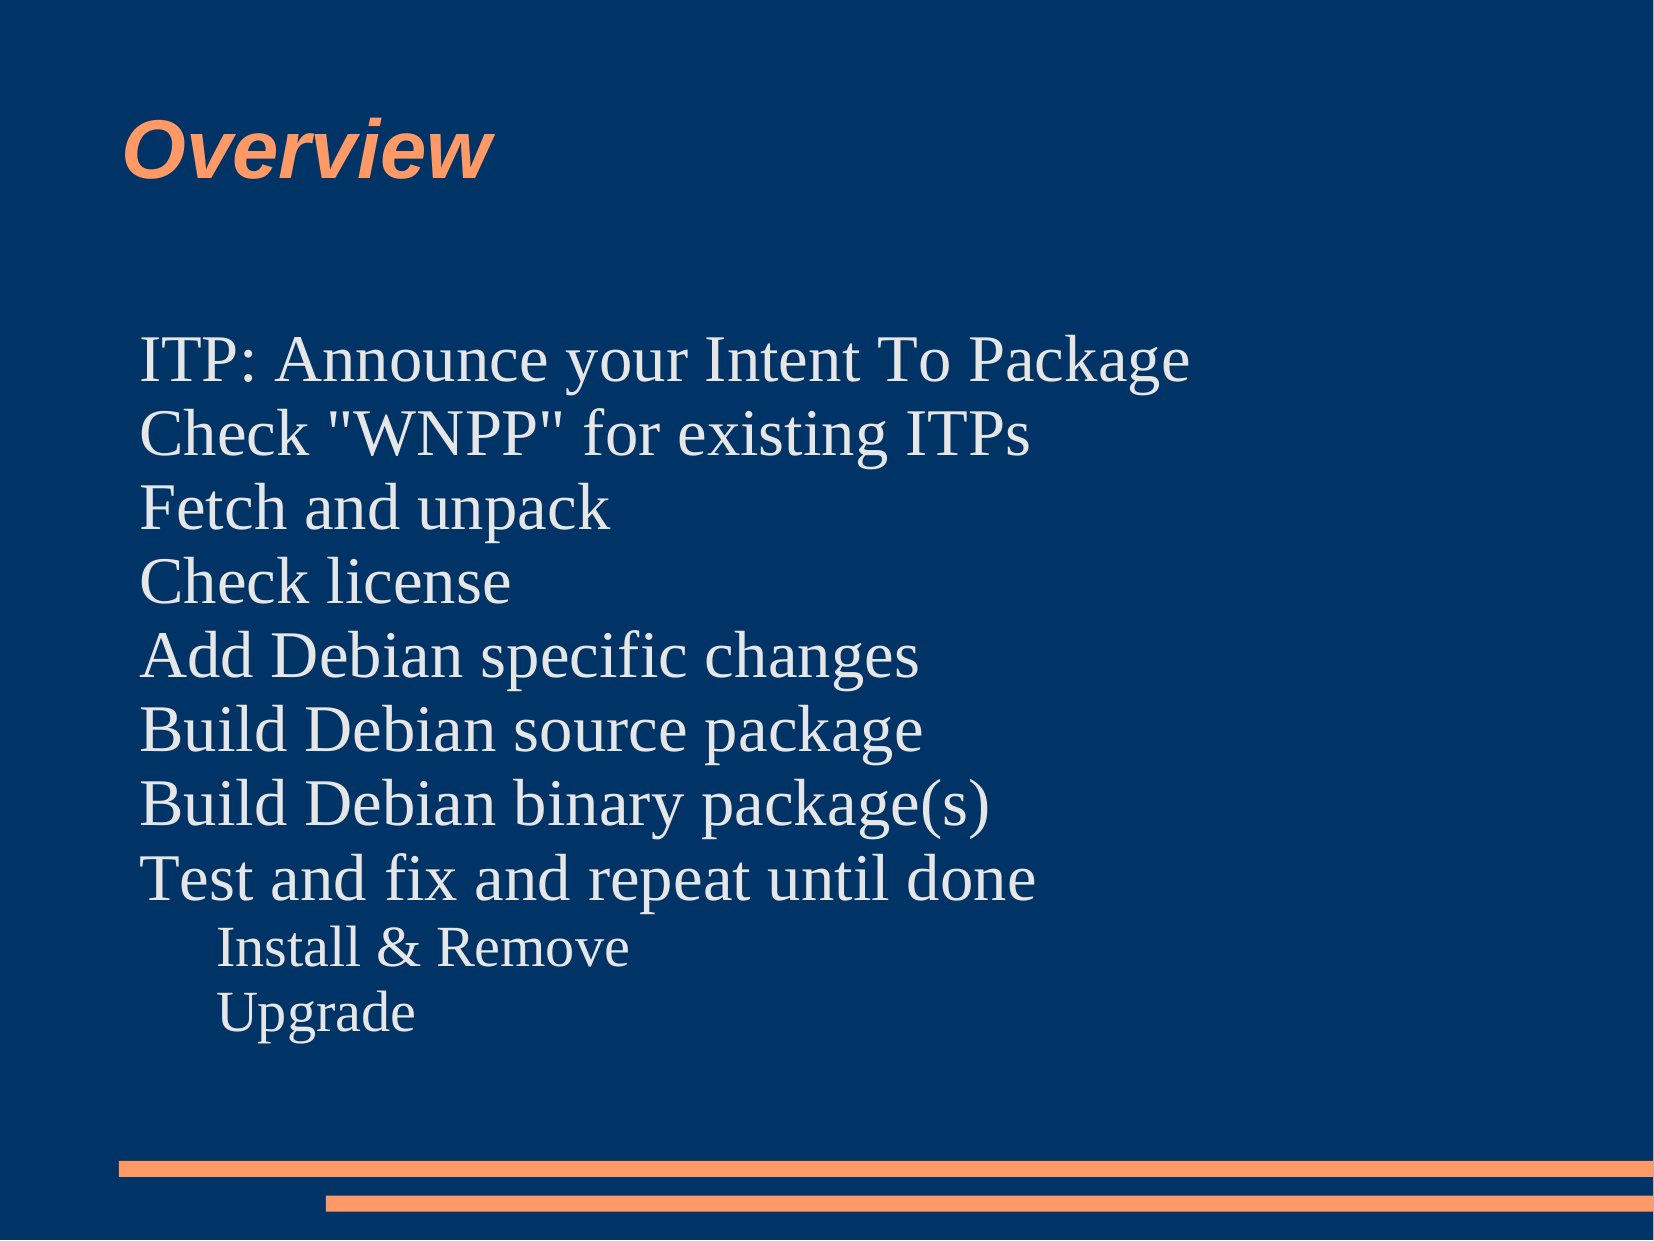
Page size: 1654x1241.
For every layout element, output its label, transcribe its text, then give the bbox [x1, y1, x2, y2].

title Overview [121, 53, 1534, 247]
list ITP: Announce your Intent To Package Check "WNPP" for existing ITPs Fetch and unpack Check license Add Debian specific changes Build Debian source package Build Debian binary package(s) Test and fix and repeat until done Install & Remove Upgrade [121, 322, 1561, 1118]
